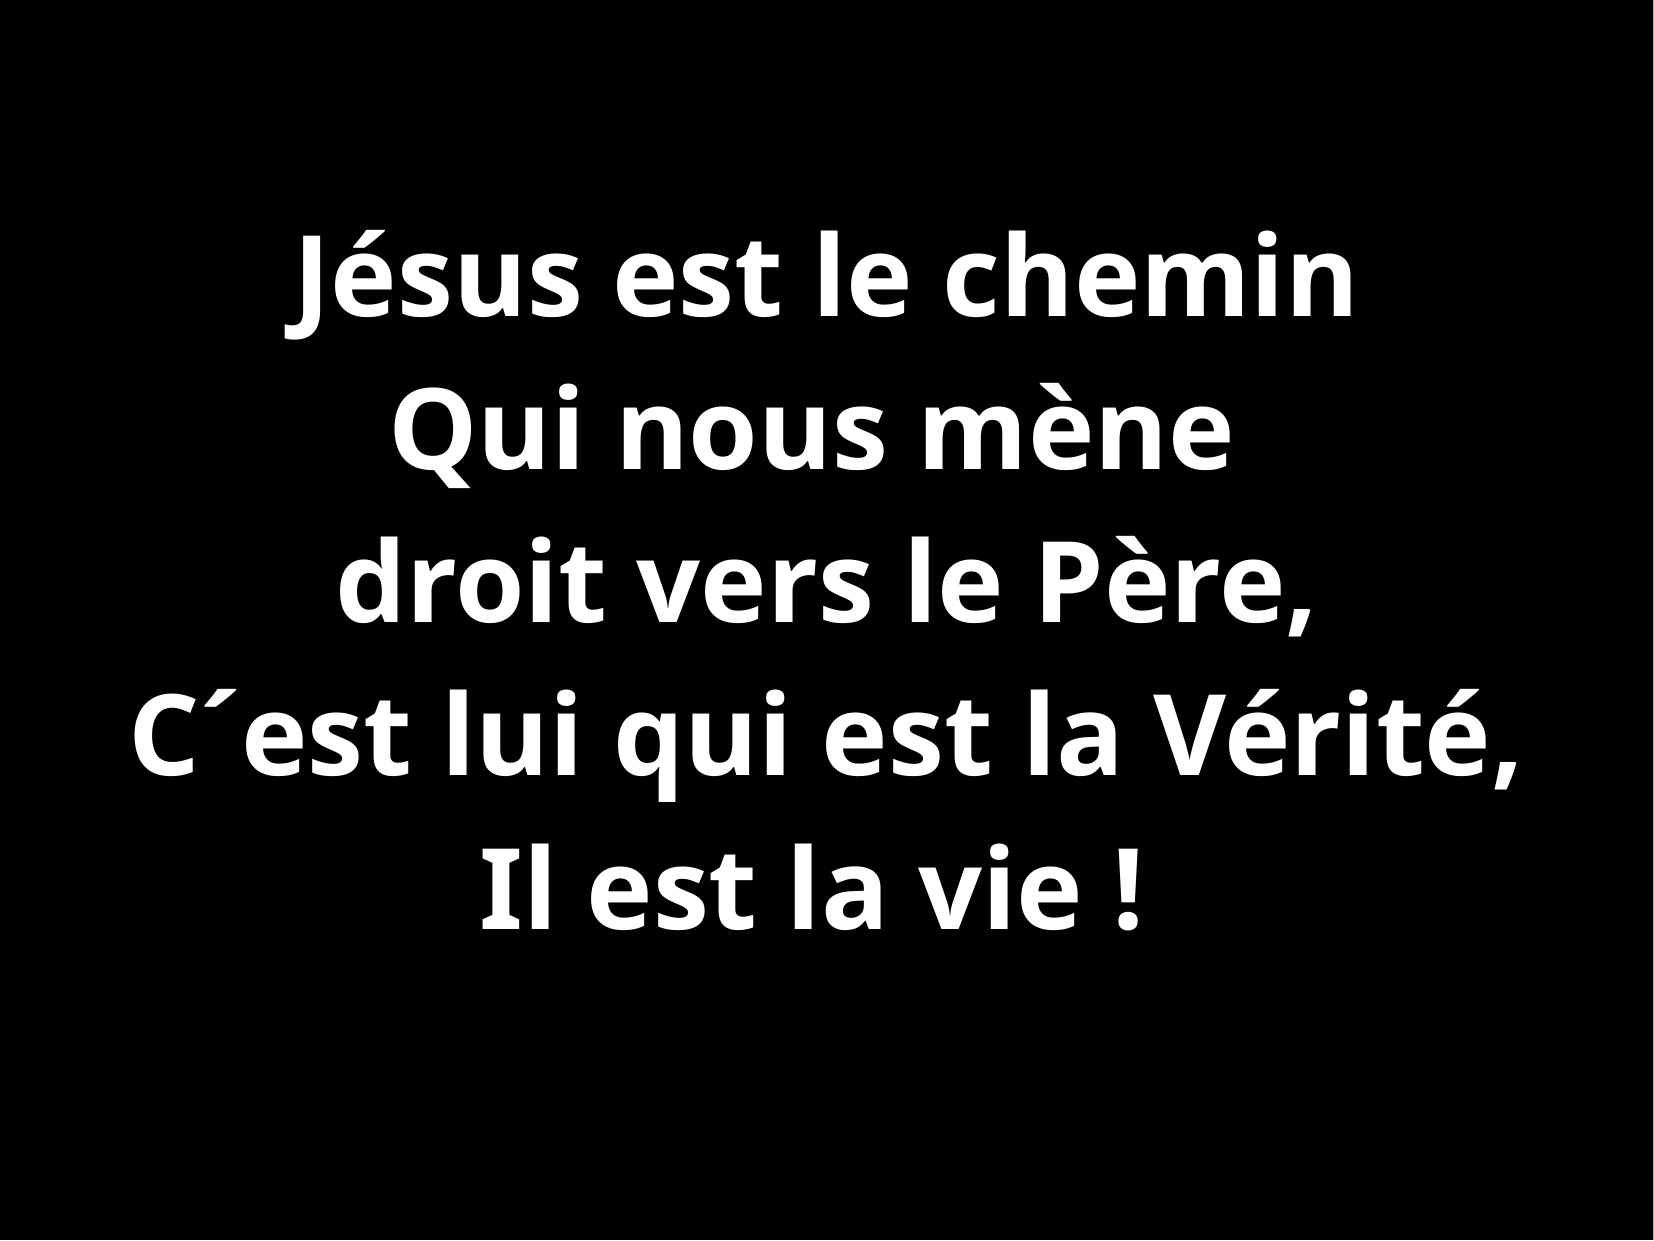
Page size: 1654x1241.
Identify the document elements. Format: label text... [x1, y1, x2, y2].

subtitle Jésus est le chemin Qui nous mène droit vers le Père, C´est lui qui est la Vérité, Il est la vie ! [82, 30, 1571, 1128]
